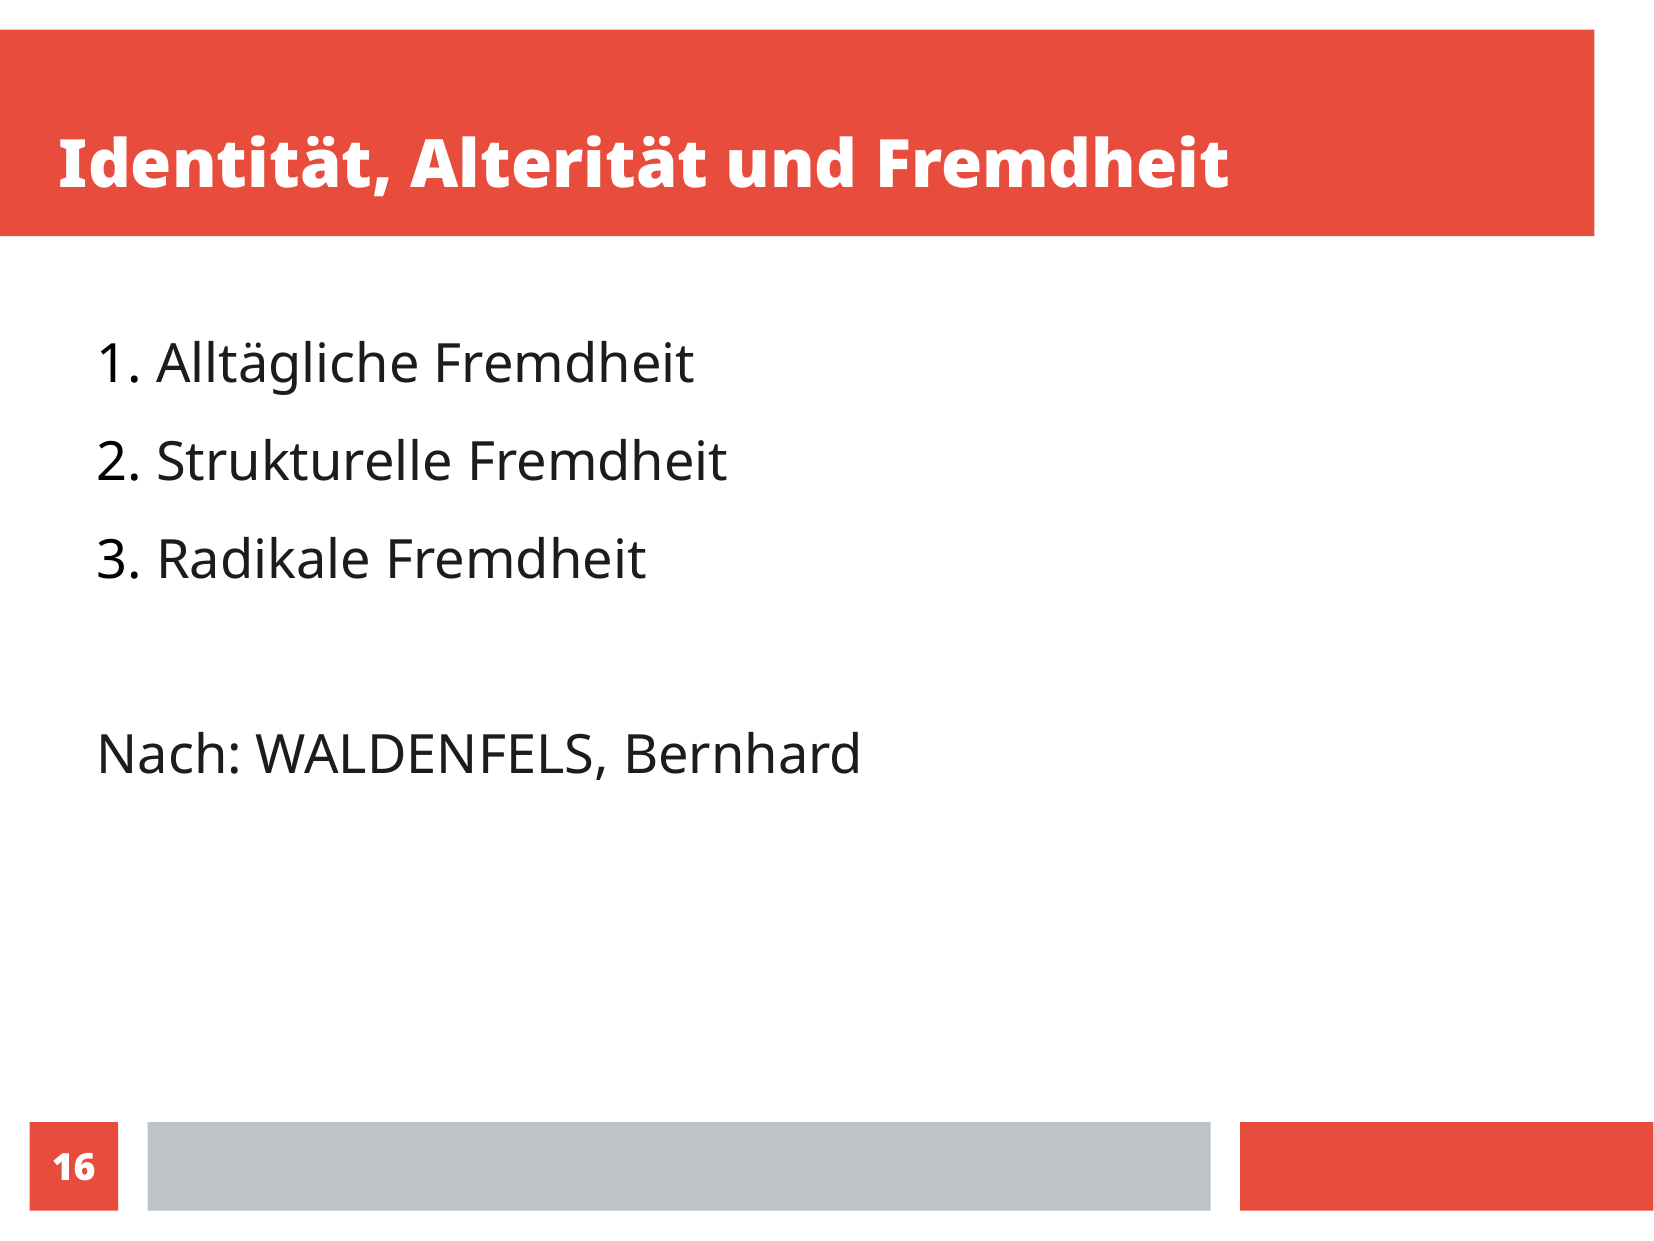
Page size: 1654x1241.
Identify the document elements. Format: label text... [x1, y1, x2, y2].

title Identität, Alterität und Fremdheit [59, 59, 1595, 207]
list Alltägliche Fremdheit Strukturelle Fremdheit Radikale Fremdheit Nach: WALDENFELS, Bernhard [59, 324, 1565, 1093]
